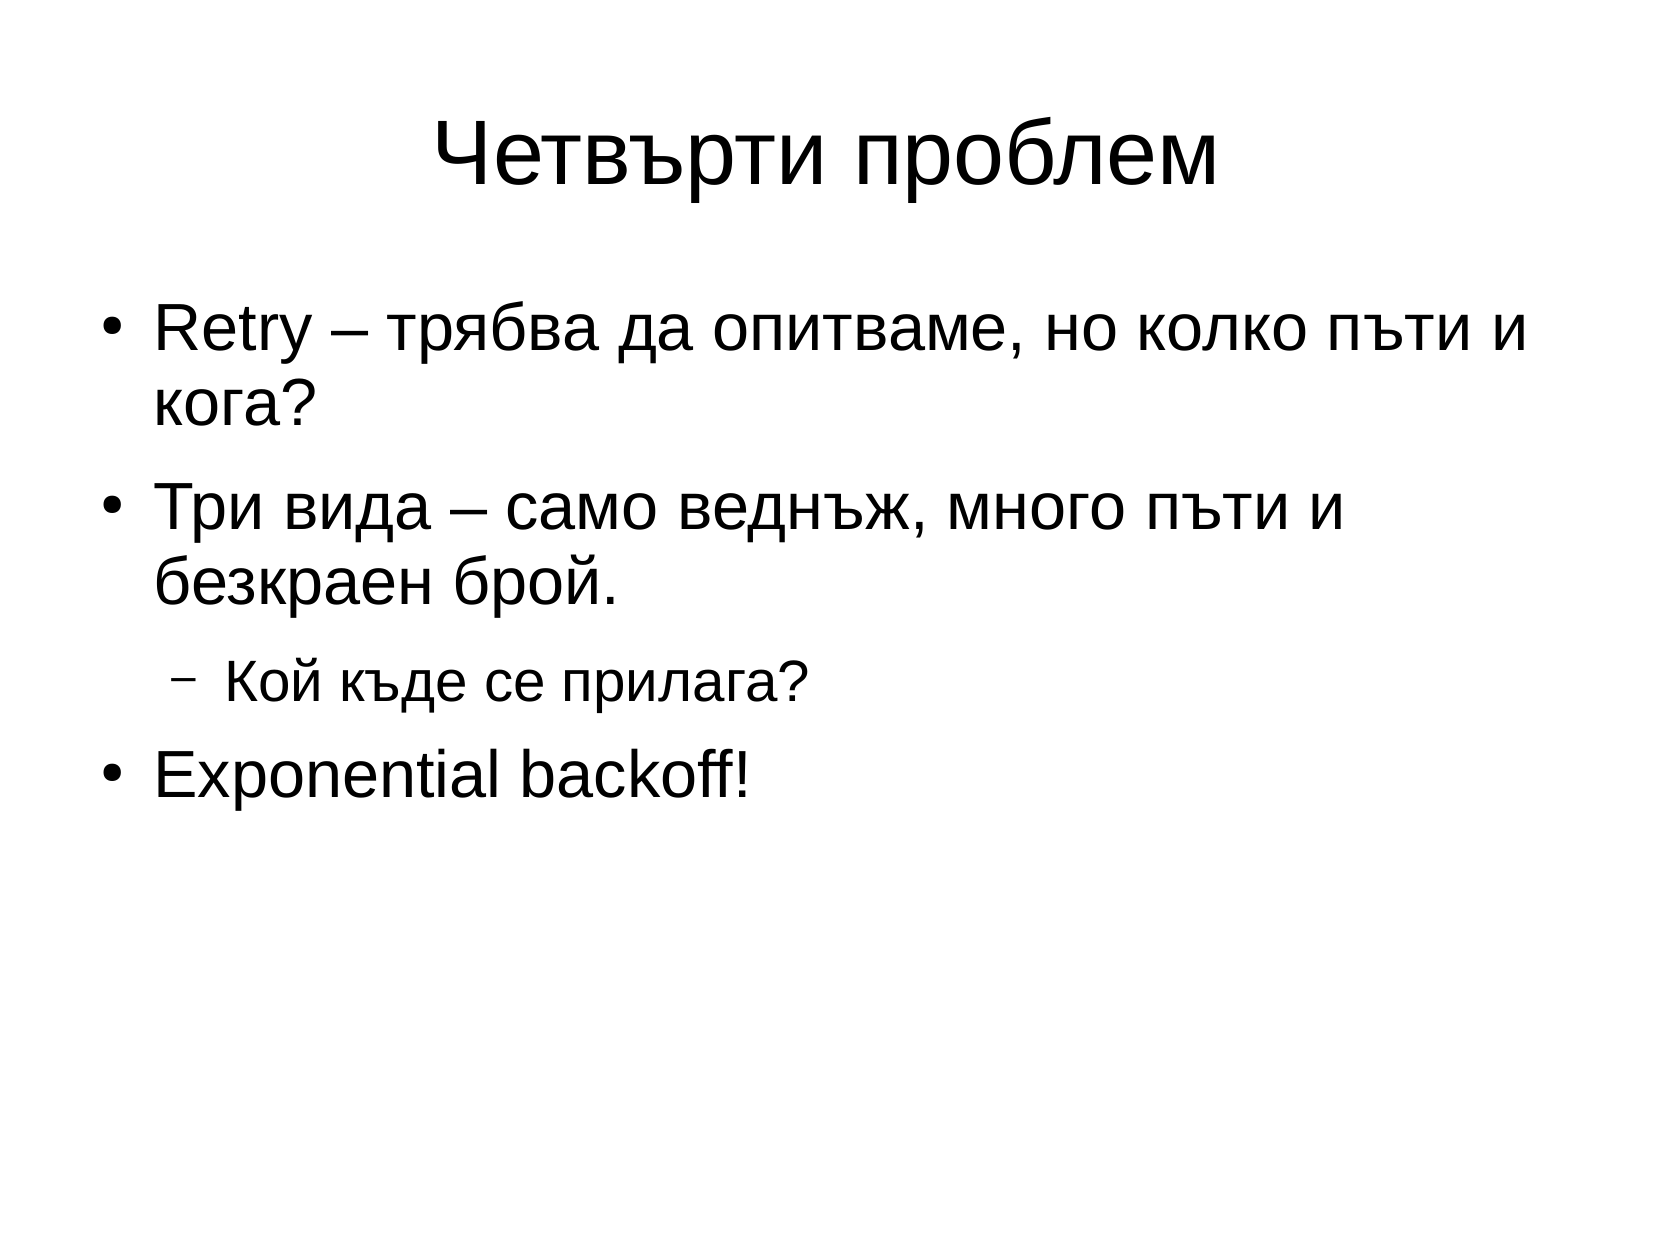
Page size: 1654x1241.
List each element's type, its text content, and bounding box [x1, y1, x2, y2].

title Четвърти проблем [82, 49, 1571, 257]
list Retry – трябва да опитваме, но колко пъти и кога? Три вида – само веднъж, много пъти и безкраен брой. Кой къде се прилага? Exponential backoff! [82, 290, 1538, 1010]
